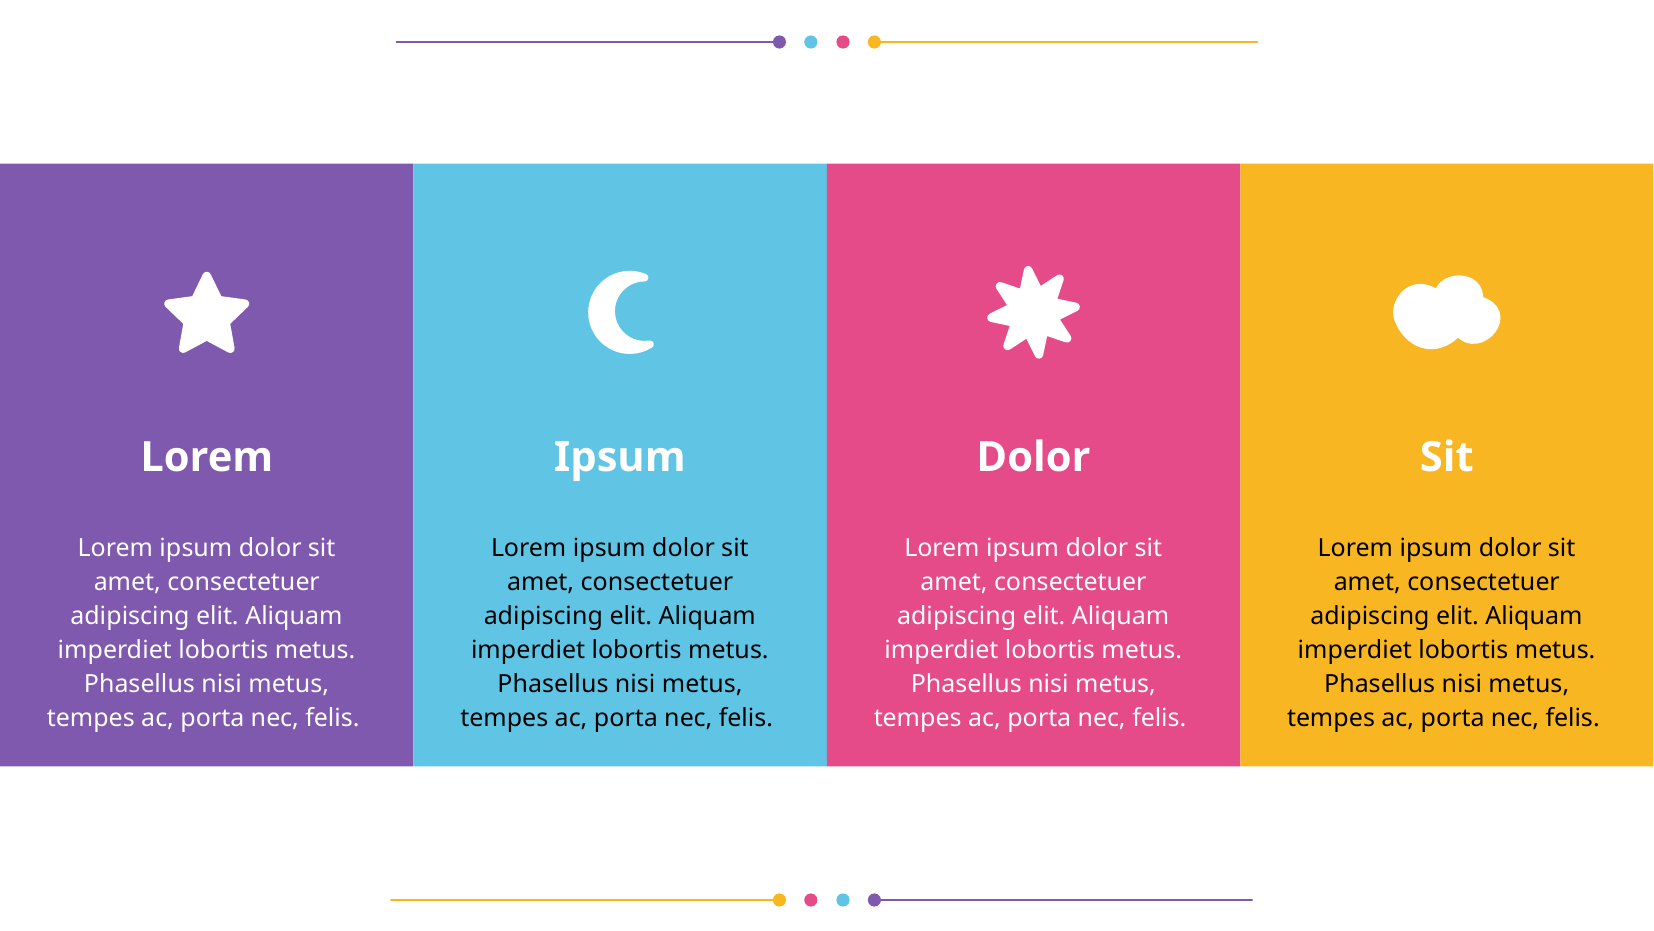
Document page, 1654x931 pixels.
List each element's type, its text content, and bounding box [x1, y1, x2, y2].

title Lorem ipsum dolor sit amet, consectetuer adipiscing elit. Aliquam imperdiet lobortis metus. Phasellus nisi metus, tempes ac, porta nec, felis. [46, 492, 368, 737]
title Ipsum [490, 401, 751, 508]
text_box [596, 280, 628, 346]
text_box [180, 288, 234, 339]
text_box [1007, 286, 1059, 338]
title Lorem ipsum dolor sit amet, consectetuer adipiscing elit. Aliquam imperdiet lobortis metus. Phasellus nisi metus, tempes ac, porta nec, felis. [459, 492, 781, 737]
title Lorem [76, 401, 337, 508]
title Dolor [903, 401, 1164, 508]
title Sit [1316, 401, 1577, 508]
title Lorem ipsum dolor sit amet, consectetuer adipiscing elit. Aliquam imperdiet lobortis metus. Phasellus nisi metus, tempes ac, porta nec, felis. [873, 492, 1194, 737]
title Lorem ipsum dolor sit amet, consectetuer adipiscing elit. Aliquam imperdiet lobortis metus. Phasellus nisi metus, tempes ac, porta nec, felis. [1286, 492, 1608, 737]
text_box [1402, 285, 1491, 340]
